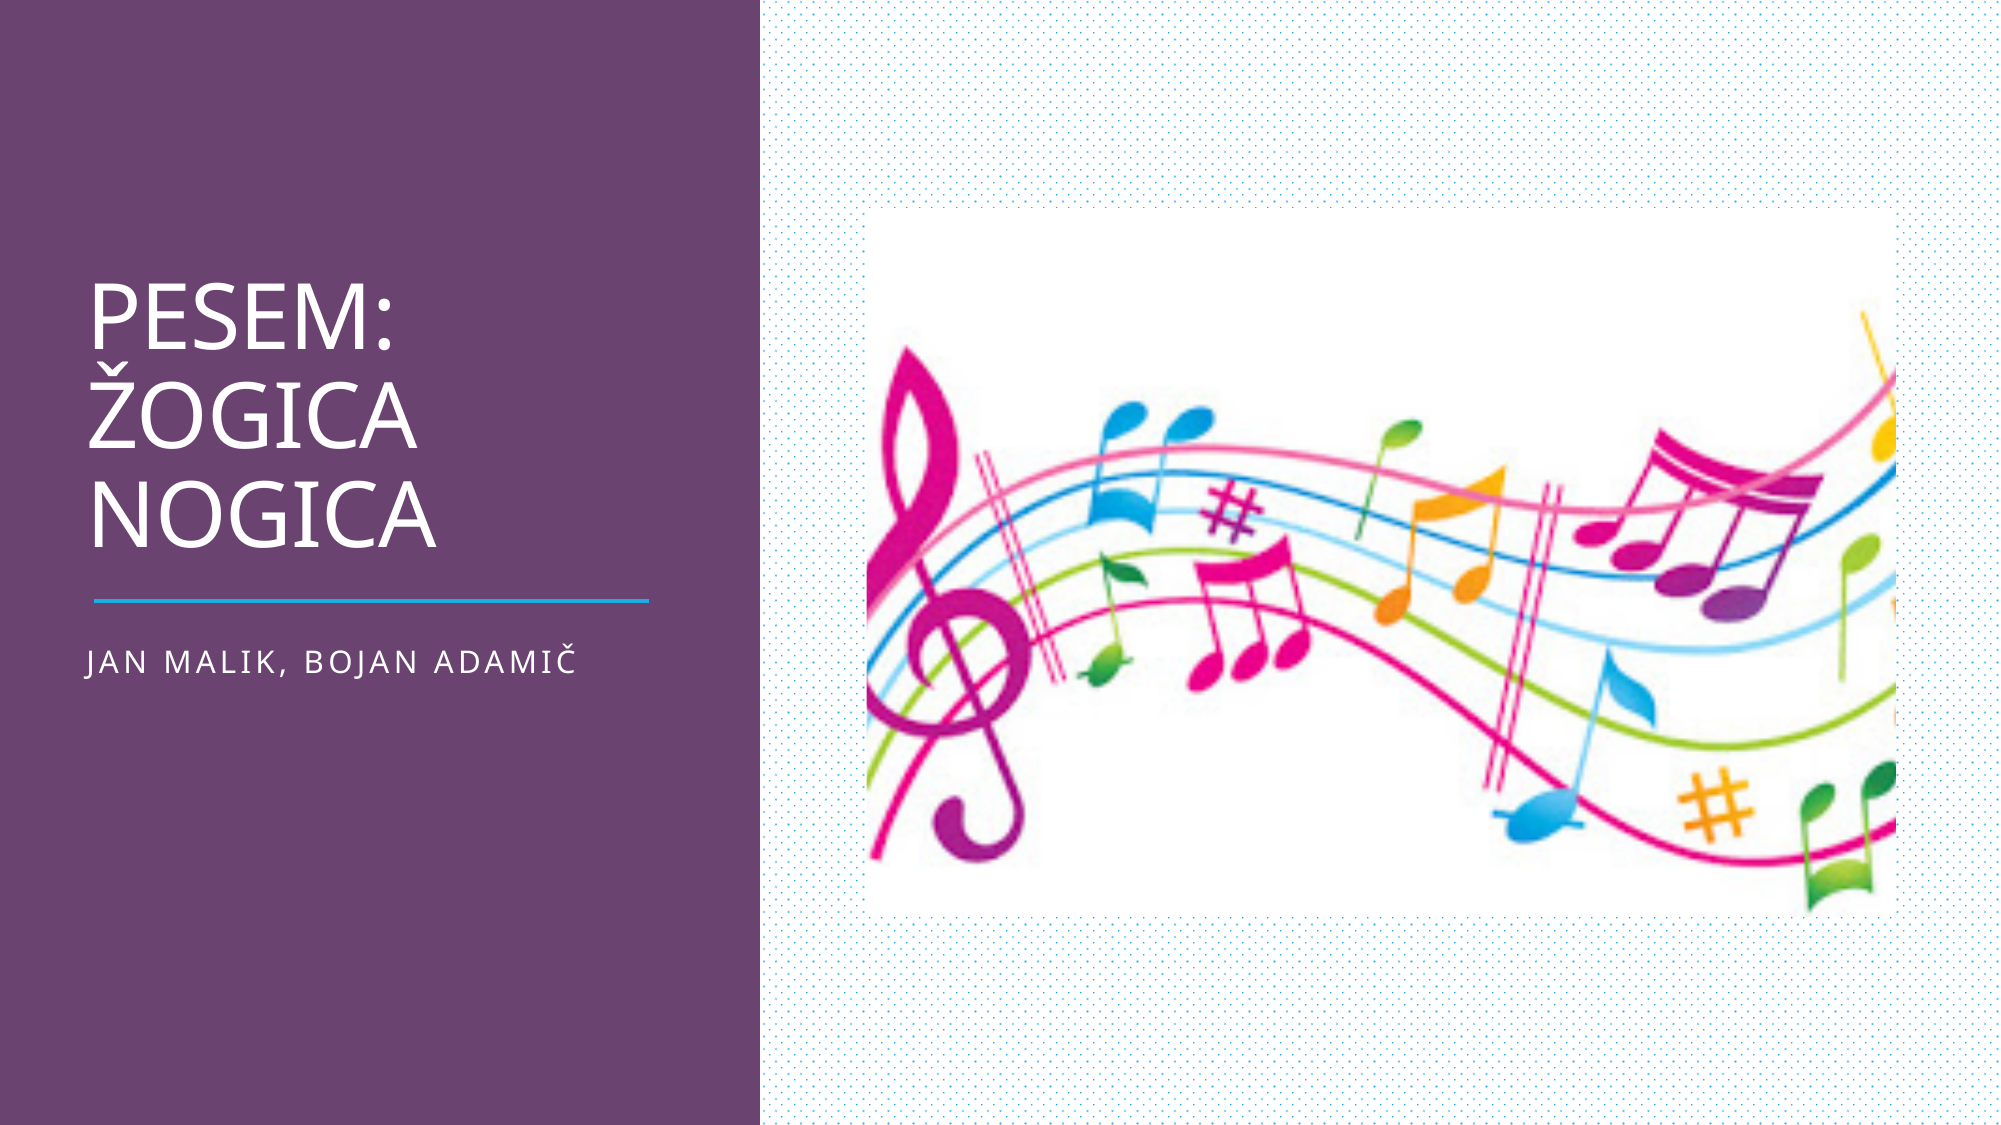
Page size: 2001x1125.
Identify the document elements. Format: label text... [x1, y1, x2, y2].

subtitle JAN MALIK, BOJAN ADAMIČ [71, 627, 672, 1021]
title PESEM: ŽOGICA NOGICA [71, 104, 672, 575]
picture [866, 208, 1896, 917]
text_box [0, 0, 2000, 1125]
